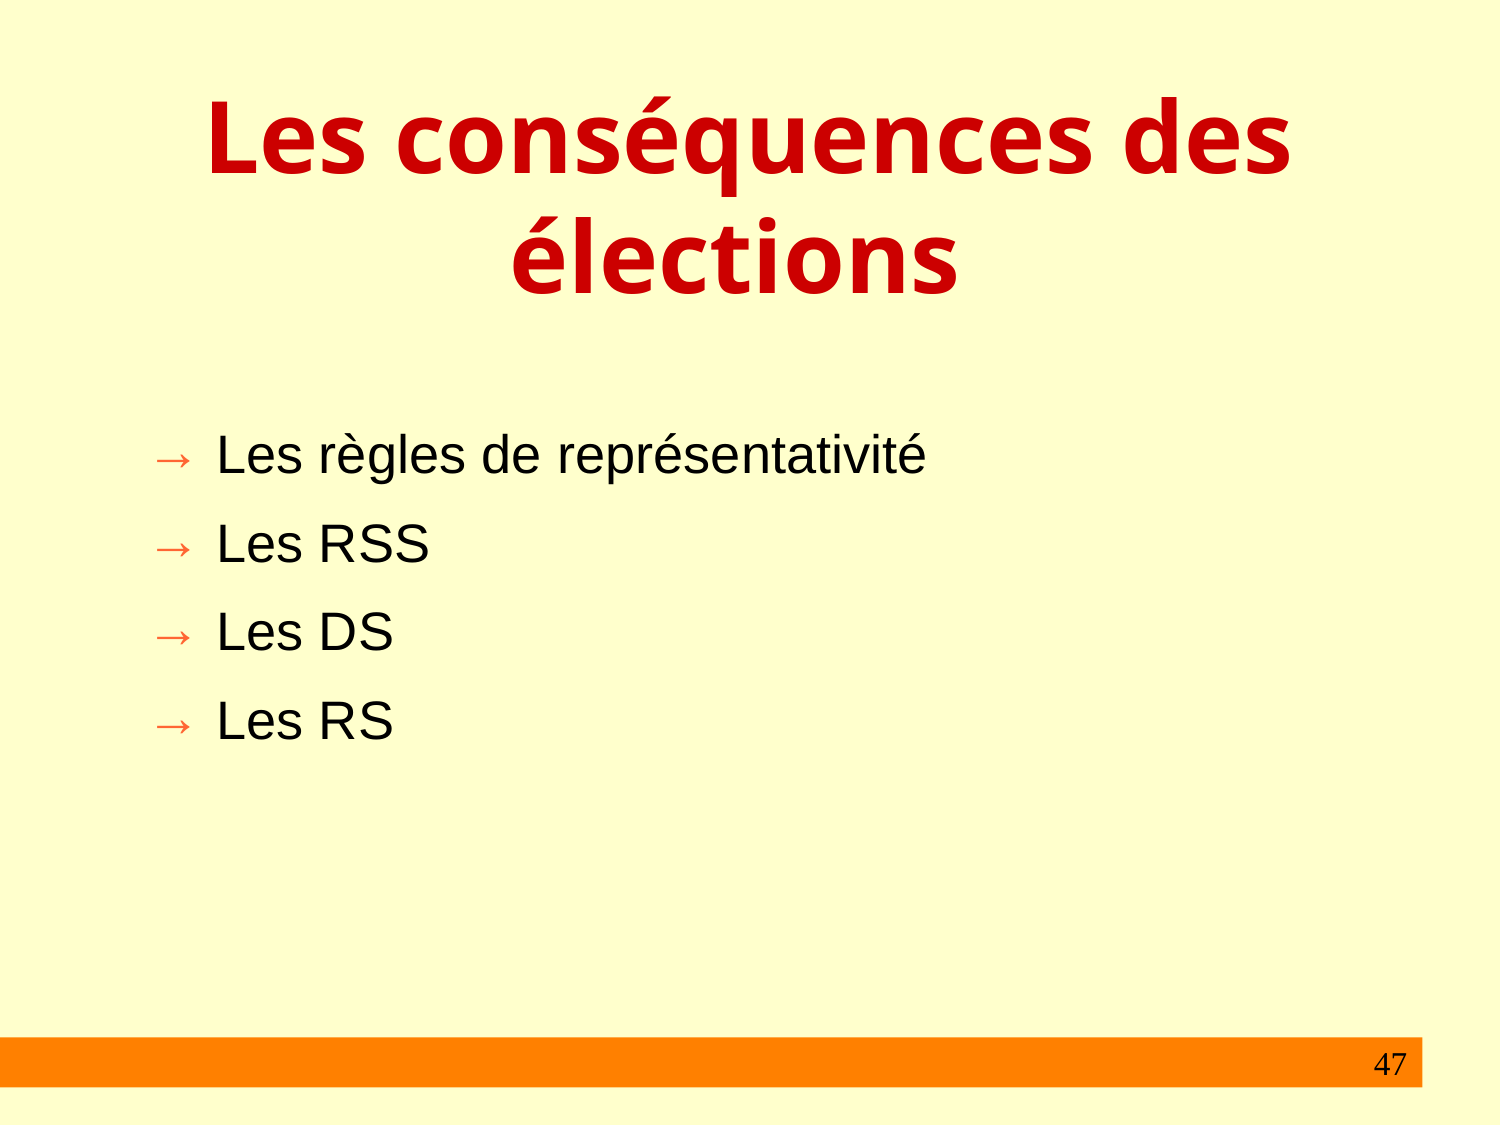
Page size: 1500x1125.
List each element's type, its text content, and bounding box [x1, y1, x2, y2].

list Les règles de représentativité Les RSS Les DS Les RS [131, 219, 1439, 1018]
title Les conséquences des élections [74, 65, 1423, 321]
text_box <numéro> [0, 1037, 1423, 1088]
